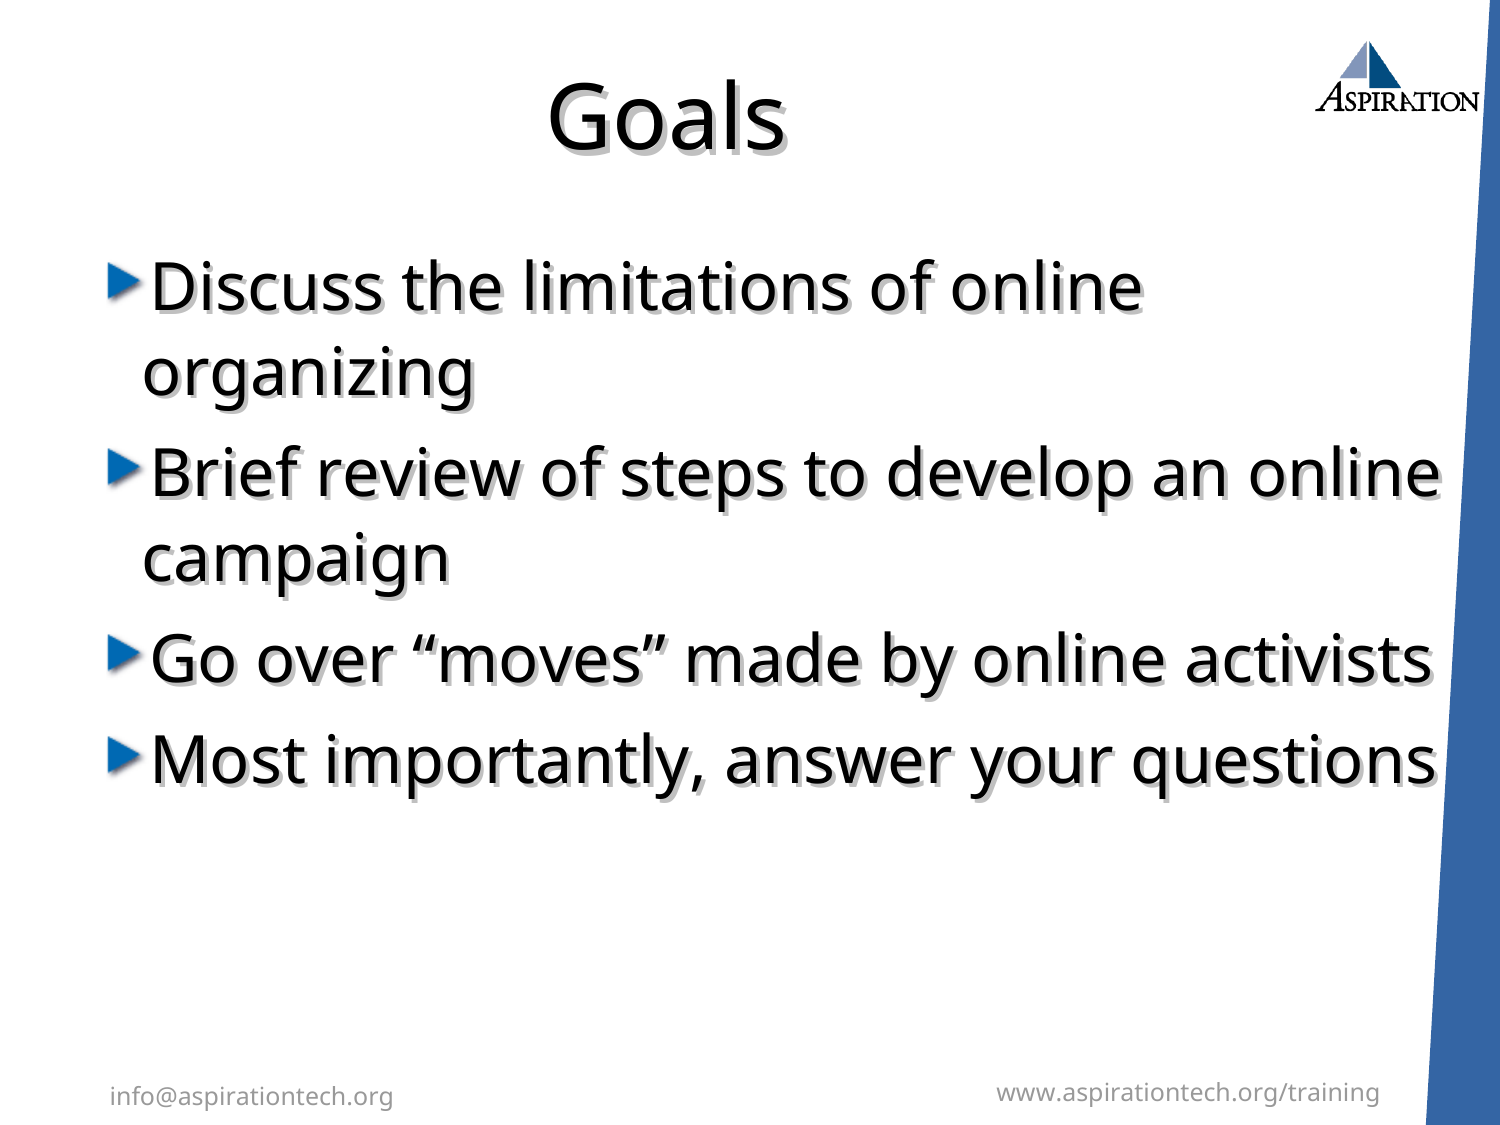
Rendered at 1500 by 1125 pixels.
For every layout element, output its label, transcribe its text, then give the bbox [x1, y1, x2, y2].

title Goals [49, 19, 1284, 206]
picture [1315, 41, 1480, 120]
list Discuss the limitations of online organizing Brief review of steps to develop an online campaign Go over “moves” made by online activists Most importantly, answer your questions [49, 238, 1447, 892]
